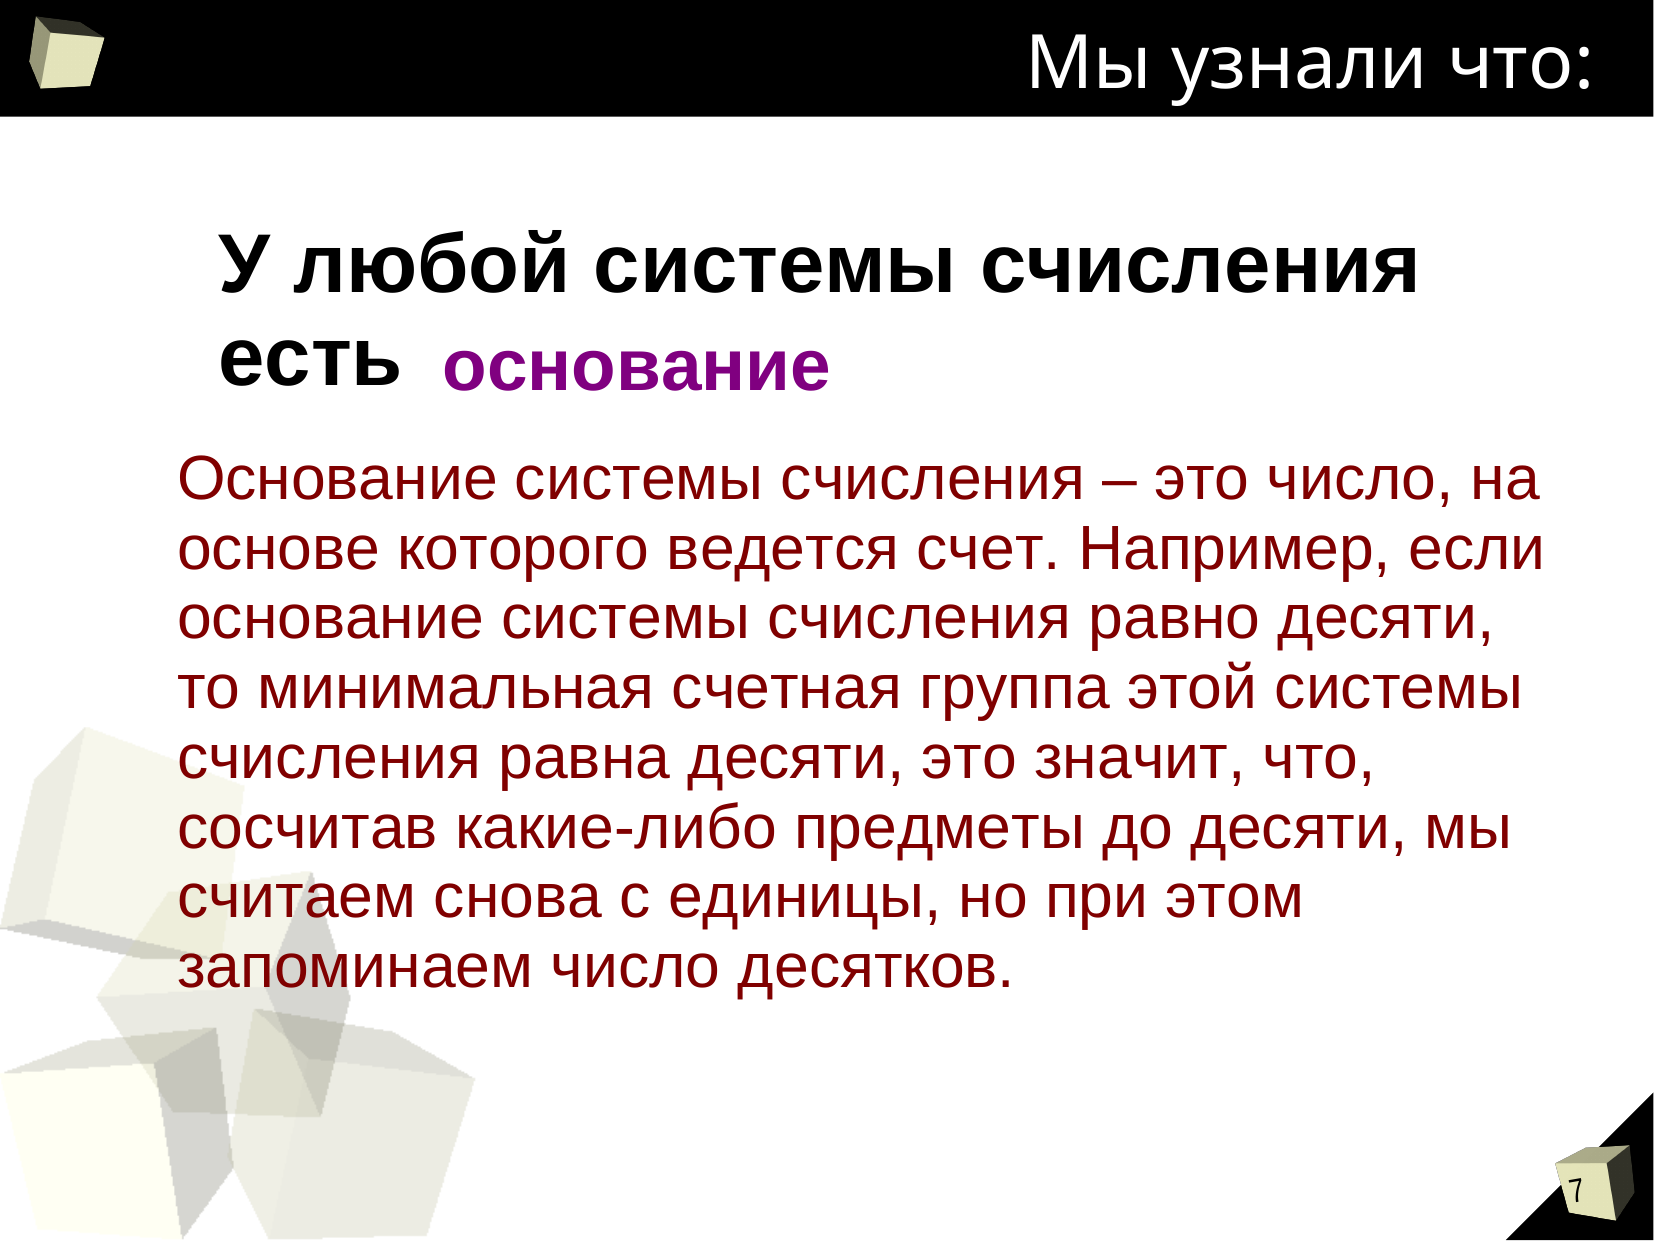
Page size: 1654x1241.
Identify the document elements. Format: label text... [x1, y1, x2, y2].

list Основание системы счисления – это число, на основе которого ведется счет. Например, если основание системы счисления равно десяти, то минимальная счетная группа этой системы счисления равна десяти, это значит, что, сосчитав какие-либо предметы до десяти, мы считаем снова с единицы, но при этом запоминаем число десятков. [177, 442, 1565, 1034]
title Мы узнали что: [118, 0, 1595, 119]
list У любой системы счисления есть [147, 217, 1505, 404]
picture [0, 726, 477, 1241]
text_box основание [442, 324, 916, 407]
